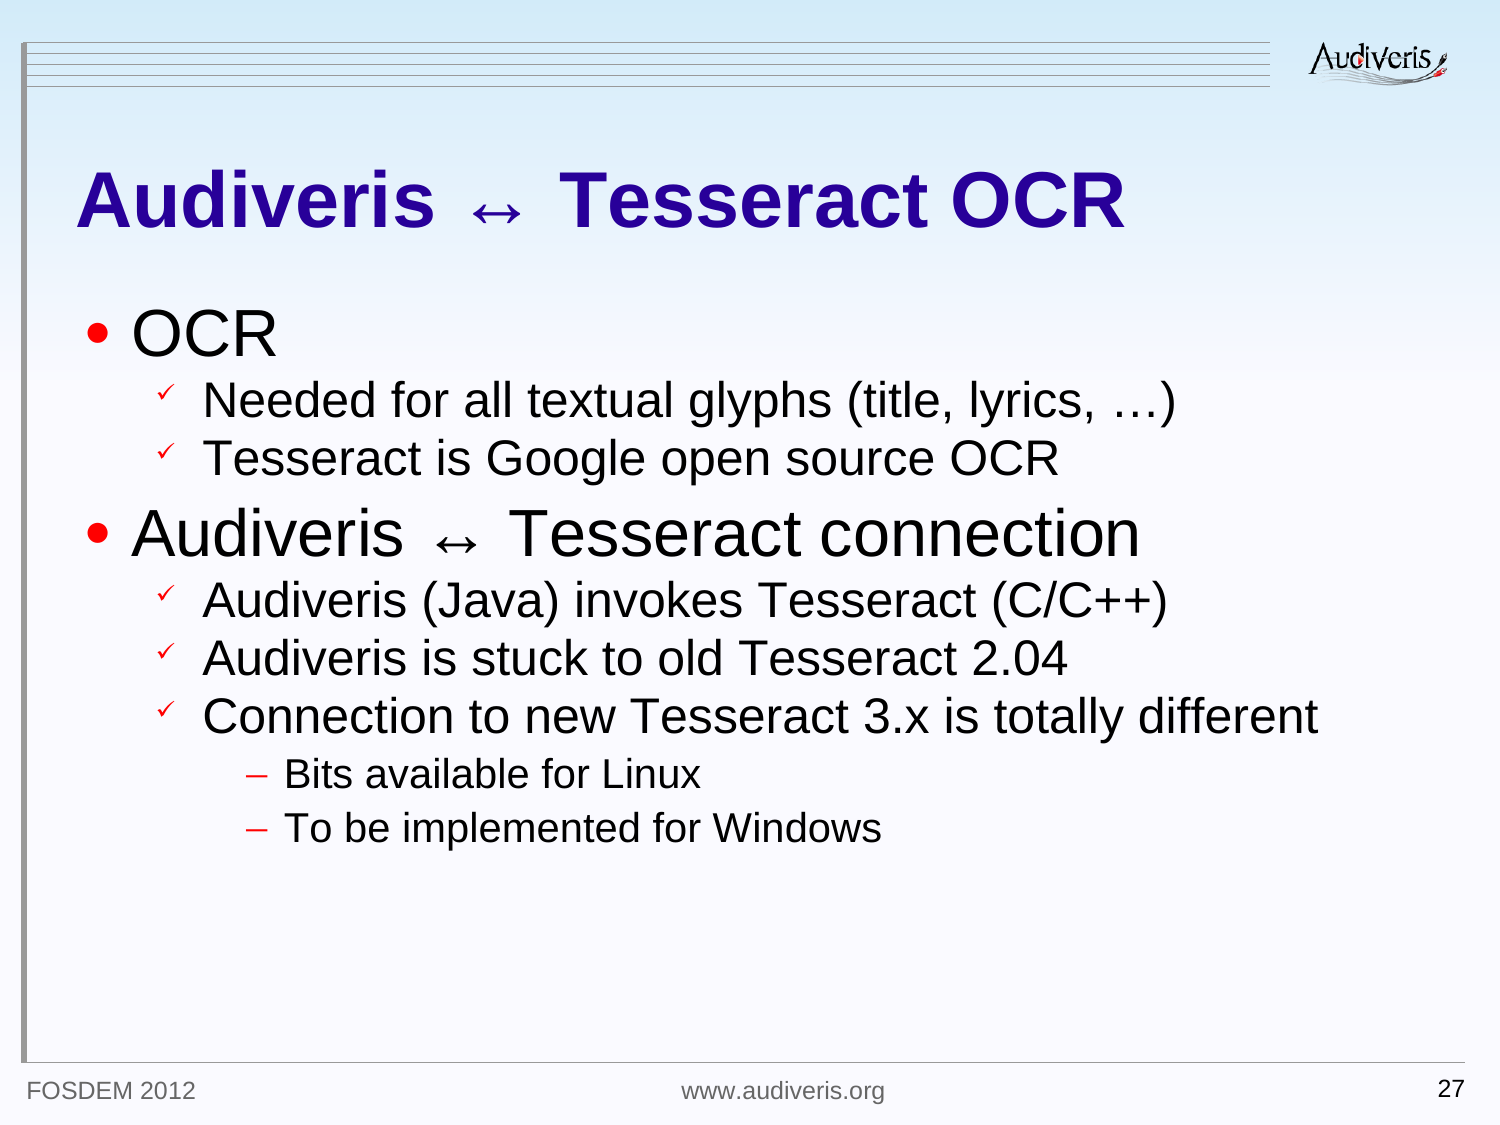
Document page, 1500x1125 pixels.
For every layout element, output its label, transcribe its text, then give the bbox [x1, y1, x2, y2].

title Audiveris ↔ Tesseract OCR [75, 130, 1437, 264]
list OCR Needed for all textual glyphs (title, lyrics, …) Tesseract is Google open source OCR Audiveris ↔ Tesseract connection Audiveris (Java) invokes Tesseract (C/C++) Audiveris is stuck to old Tesseract 2.04 Connection to new Tesseract 3.x is totally different Bits available for Linux To be implemented for Windows [64, 295, 1401, 987]
picture [1306, 29, 1447, 89]
